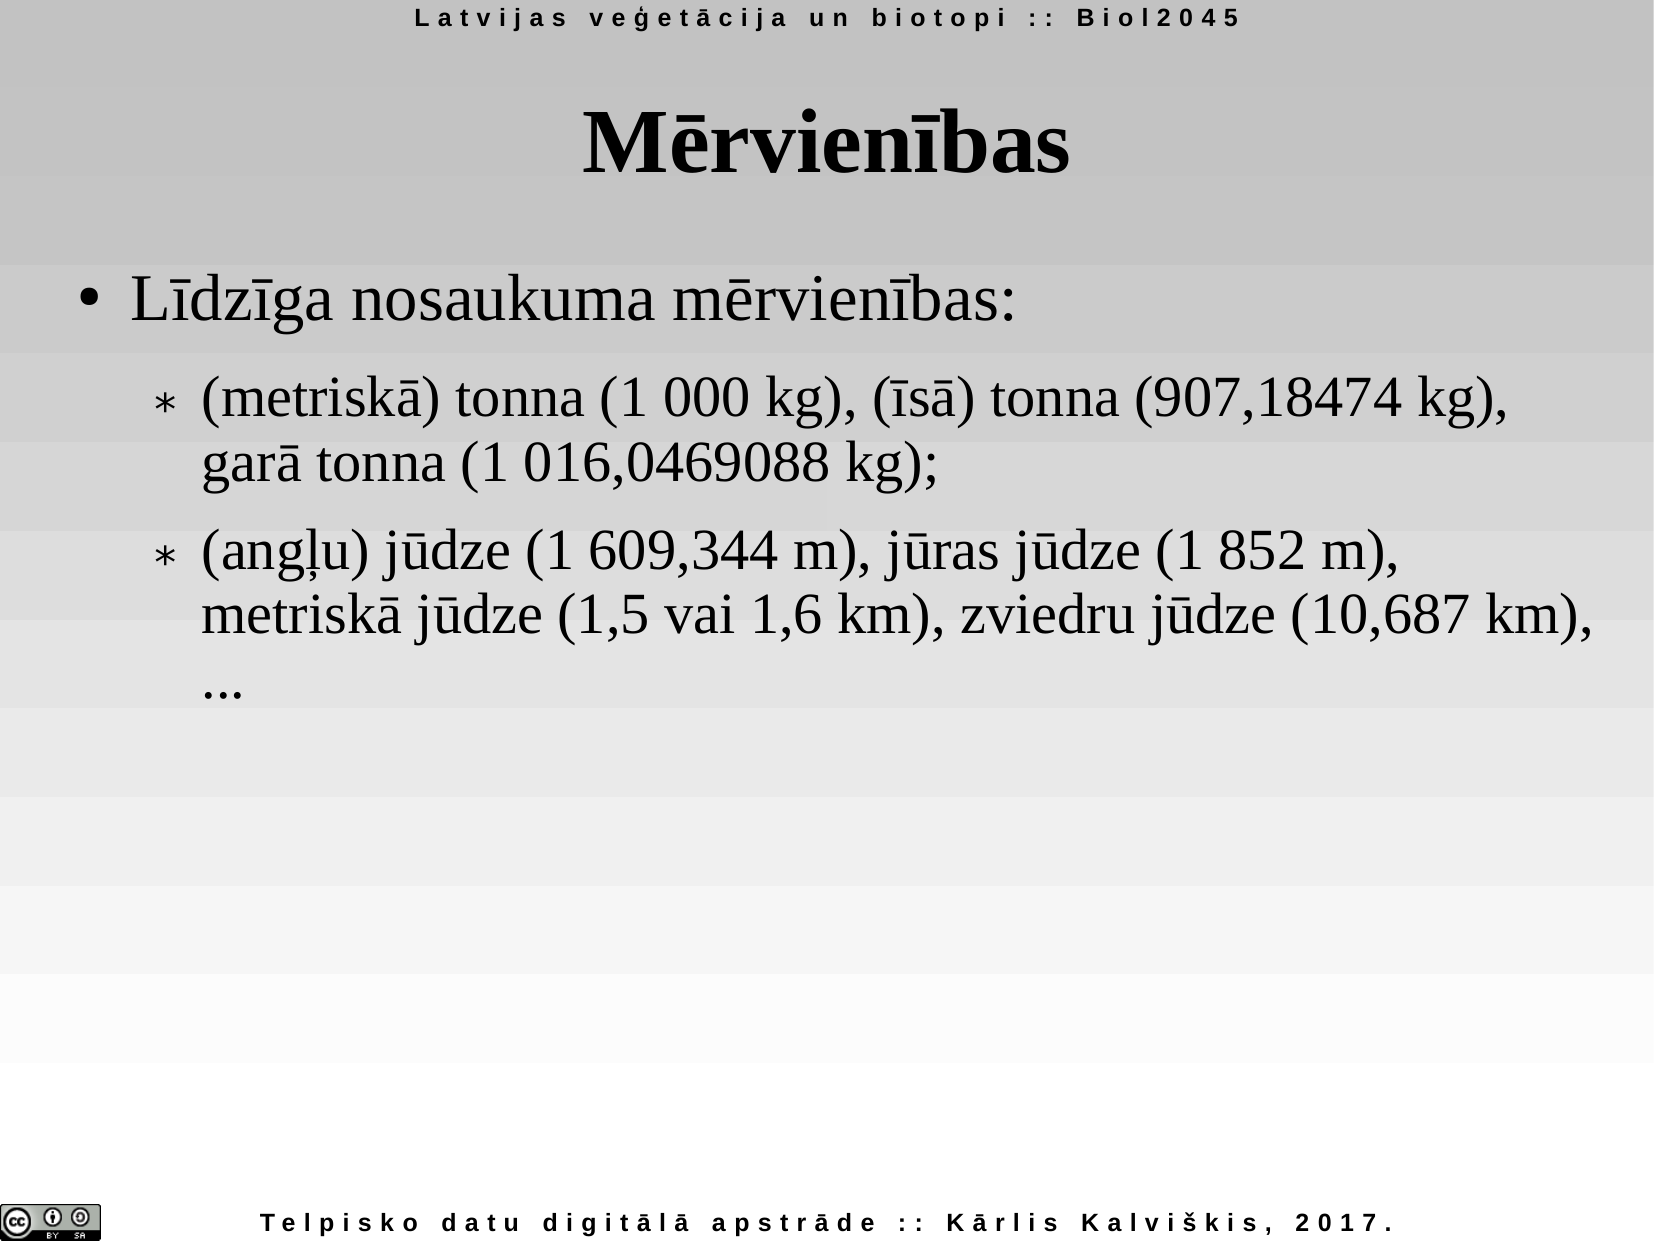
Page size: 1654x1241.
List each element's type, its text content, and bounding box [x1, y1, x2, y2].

title Mērvienības [59, 37, 1596, 246]
list Līdzīga nosaukuma mērvienības: (metriskā) tonna (1 000 kg), (īsā) tonna (907,18474 kg), garā tonna (1 016,0469088 kg); (angļu) jūdze (1 609,344 m), jūras jūdze (1 852 m), metriskā jūdze (1,5 vai 1,6 km), zviedru jūdze (10,687 km), ... [59, 261, 1596, 1175]
picture [0, 0, 1654, 1241]
